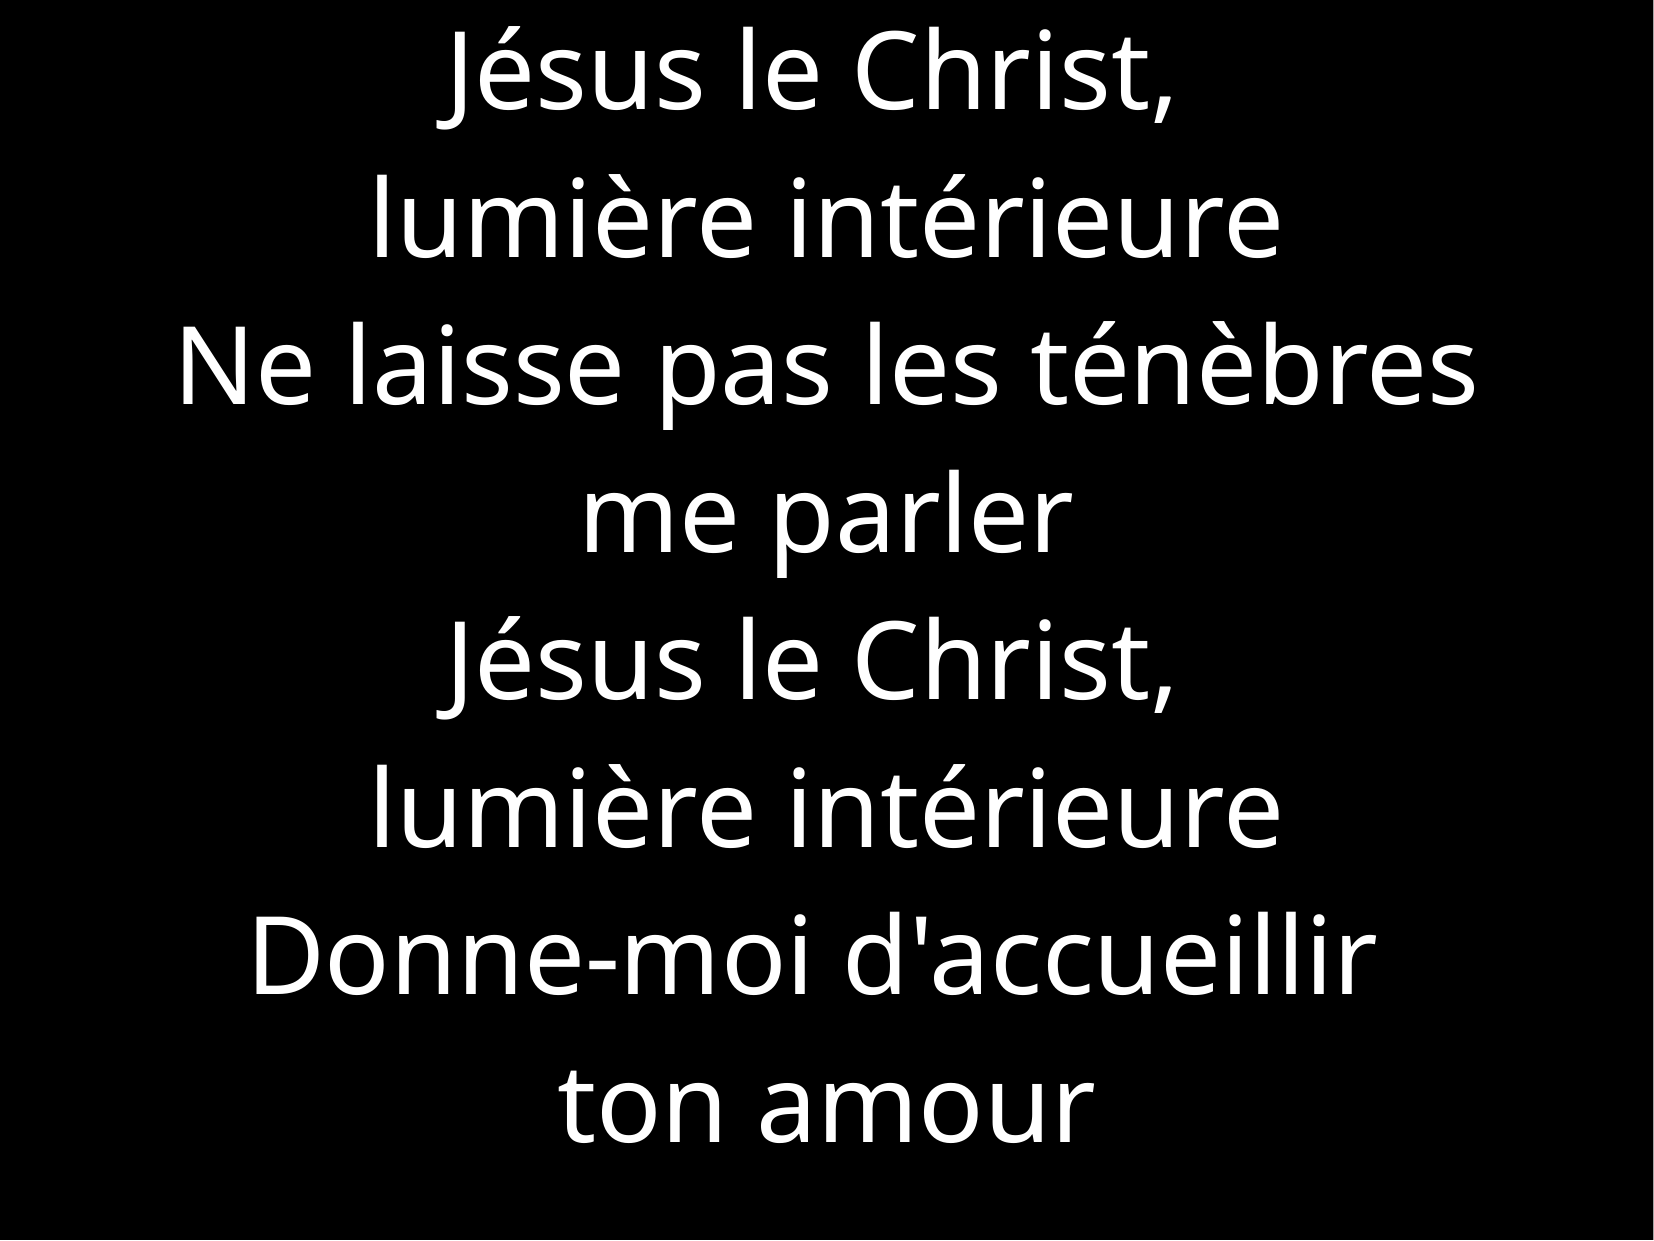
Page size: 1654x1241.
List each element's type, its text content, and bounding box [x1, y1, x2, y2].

subtitle Jésus le Christ, lumière intérieure Ne laisse pas les ténèbres me parler Jésus le Christ, lumière intérieure Donne-moi d'accueillir ton amour [82, 0, 1571, 1187]
